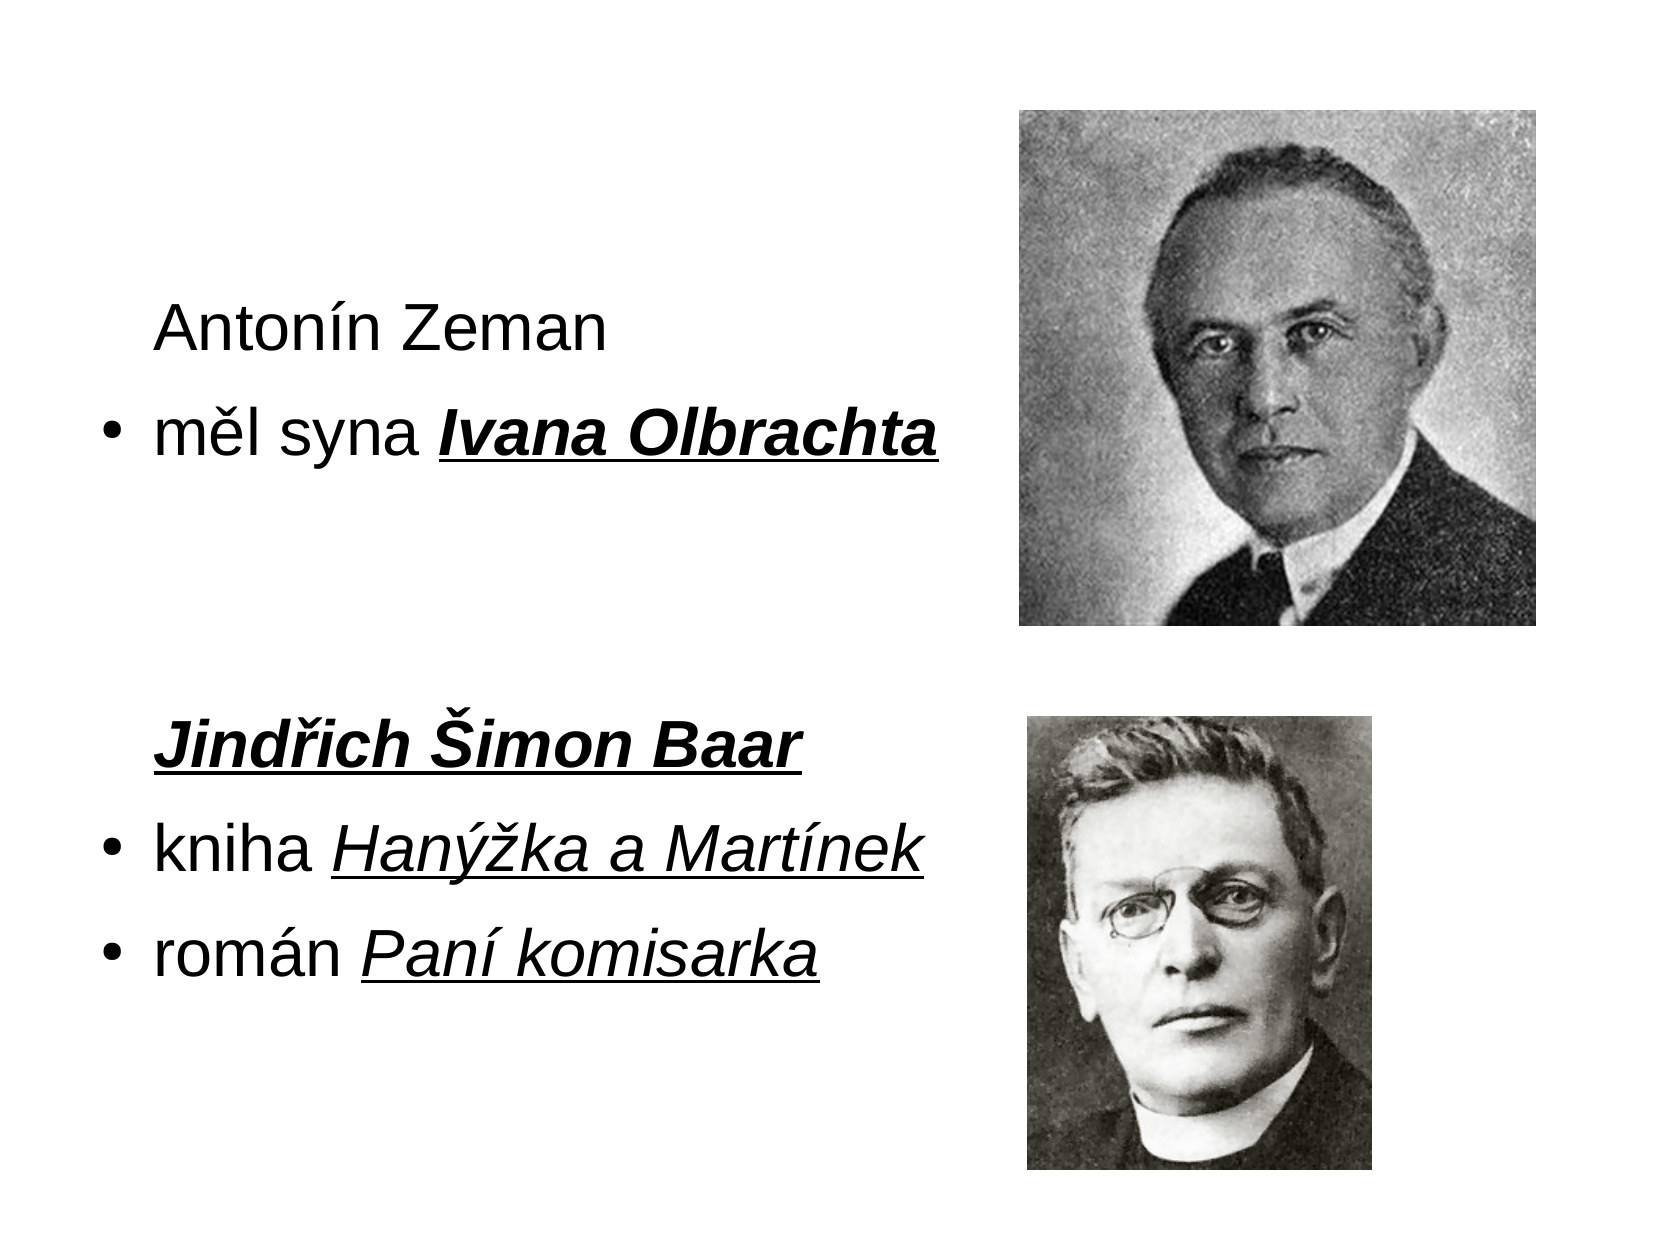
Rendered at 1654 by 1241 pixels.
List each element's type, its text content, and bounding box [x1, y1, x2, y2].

picture [1027, 716, 1372, 1170]
picture [1019, 110, 1536, 626]
list Antonín Zeman měl syna Ivana Olbrachta Jindřich Šimon Baar kniha Hanýžka a Martínek román Paní komisarka [82, 290, 1571, 1109]
